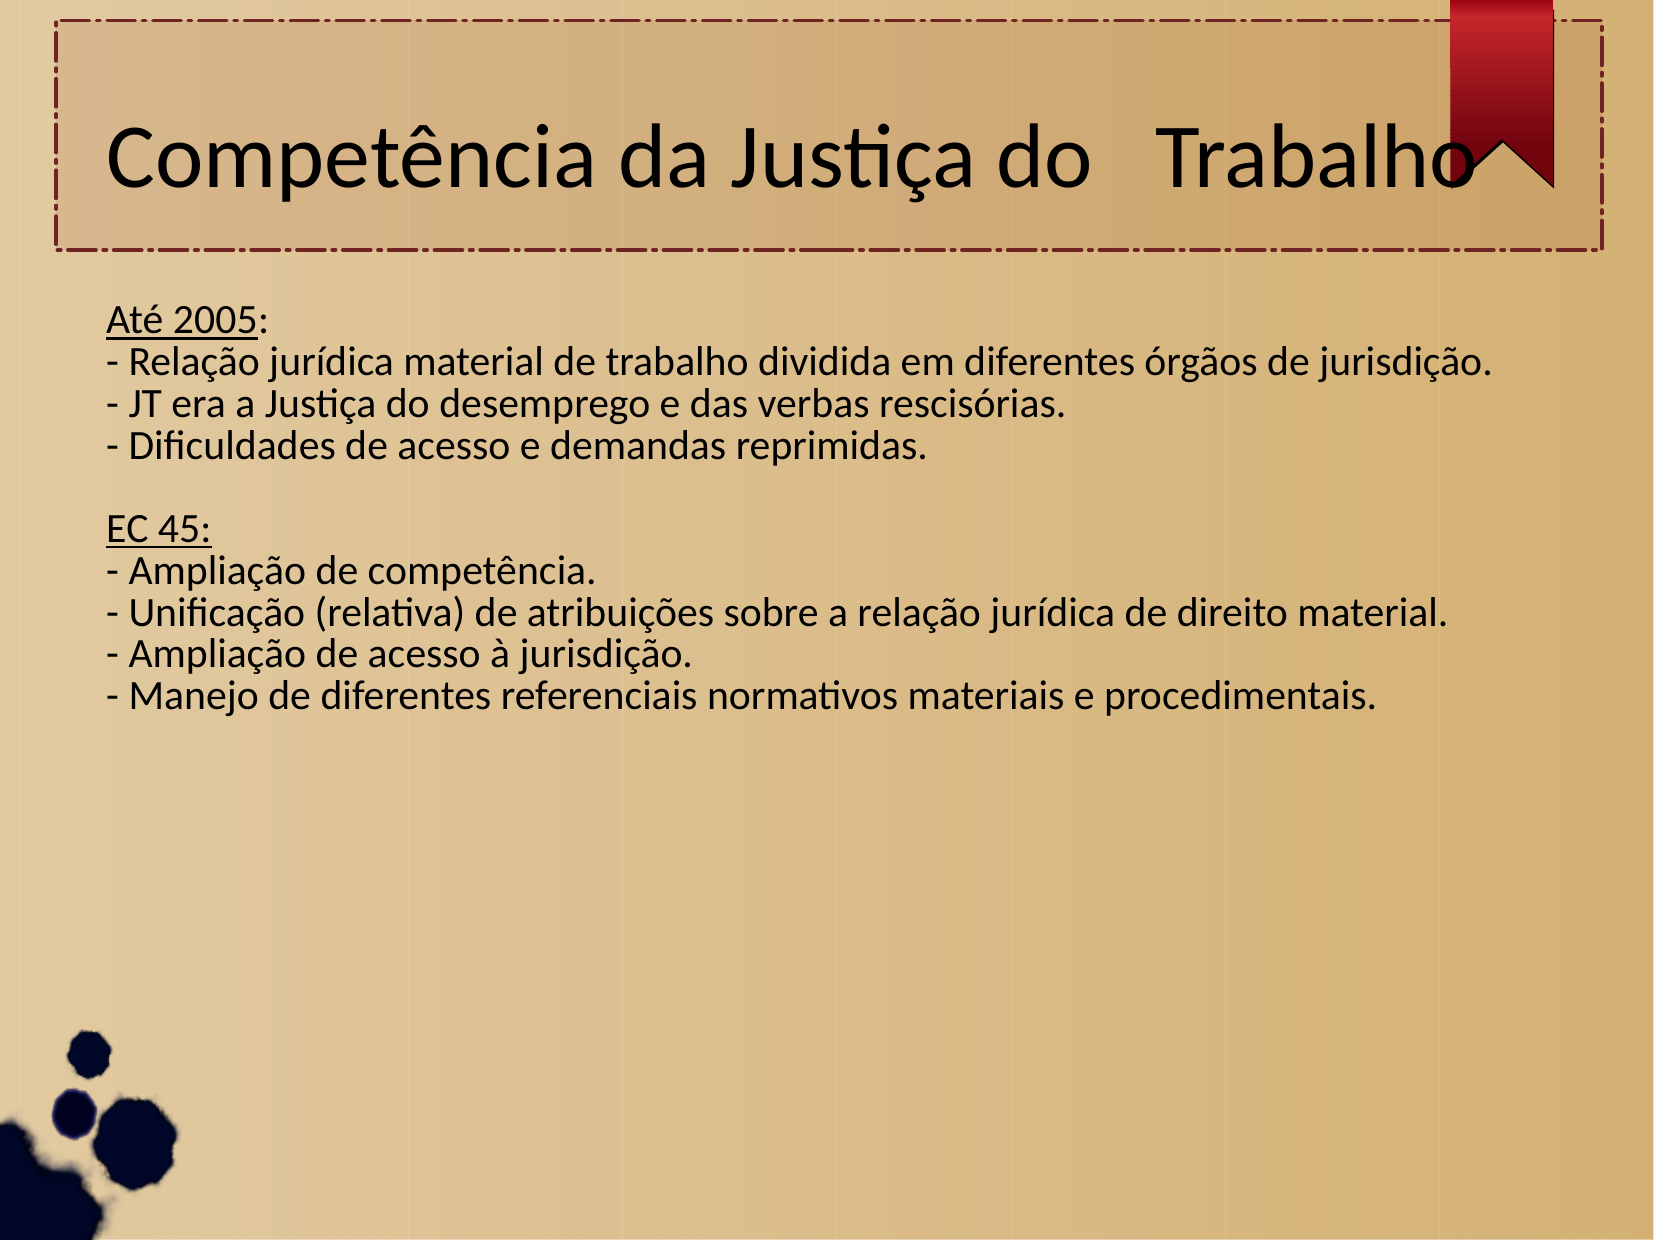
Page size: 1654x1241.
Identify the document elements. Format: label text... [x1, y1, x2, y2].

title Competência da Justiça do Trabalho Até 2005: - Relação jurídica material de trabalho dividida em diferentes órgãos de jurisdição. - JT era a Justiça do desemprego e das verbas rescisórias. - Dificuldades de acesso e demandas reprimidas. EC 45: - Ampliação de competência. - Unificação (relativa) de atribuições sobre a relação jurídica de direito material. - Ampliação de acesso à jurisdição. - Manejo de diferentes referenciais normativos materiais e procedimentais. [106, 0, 1506, 834]
